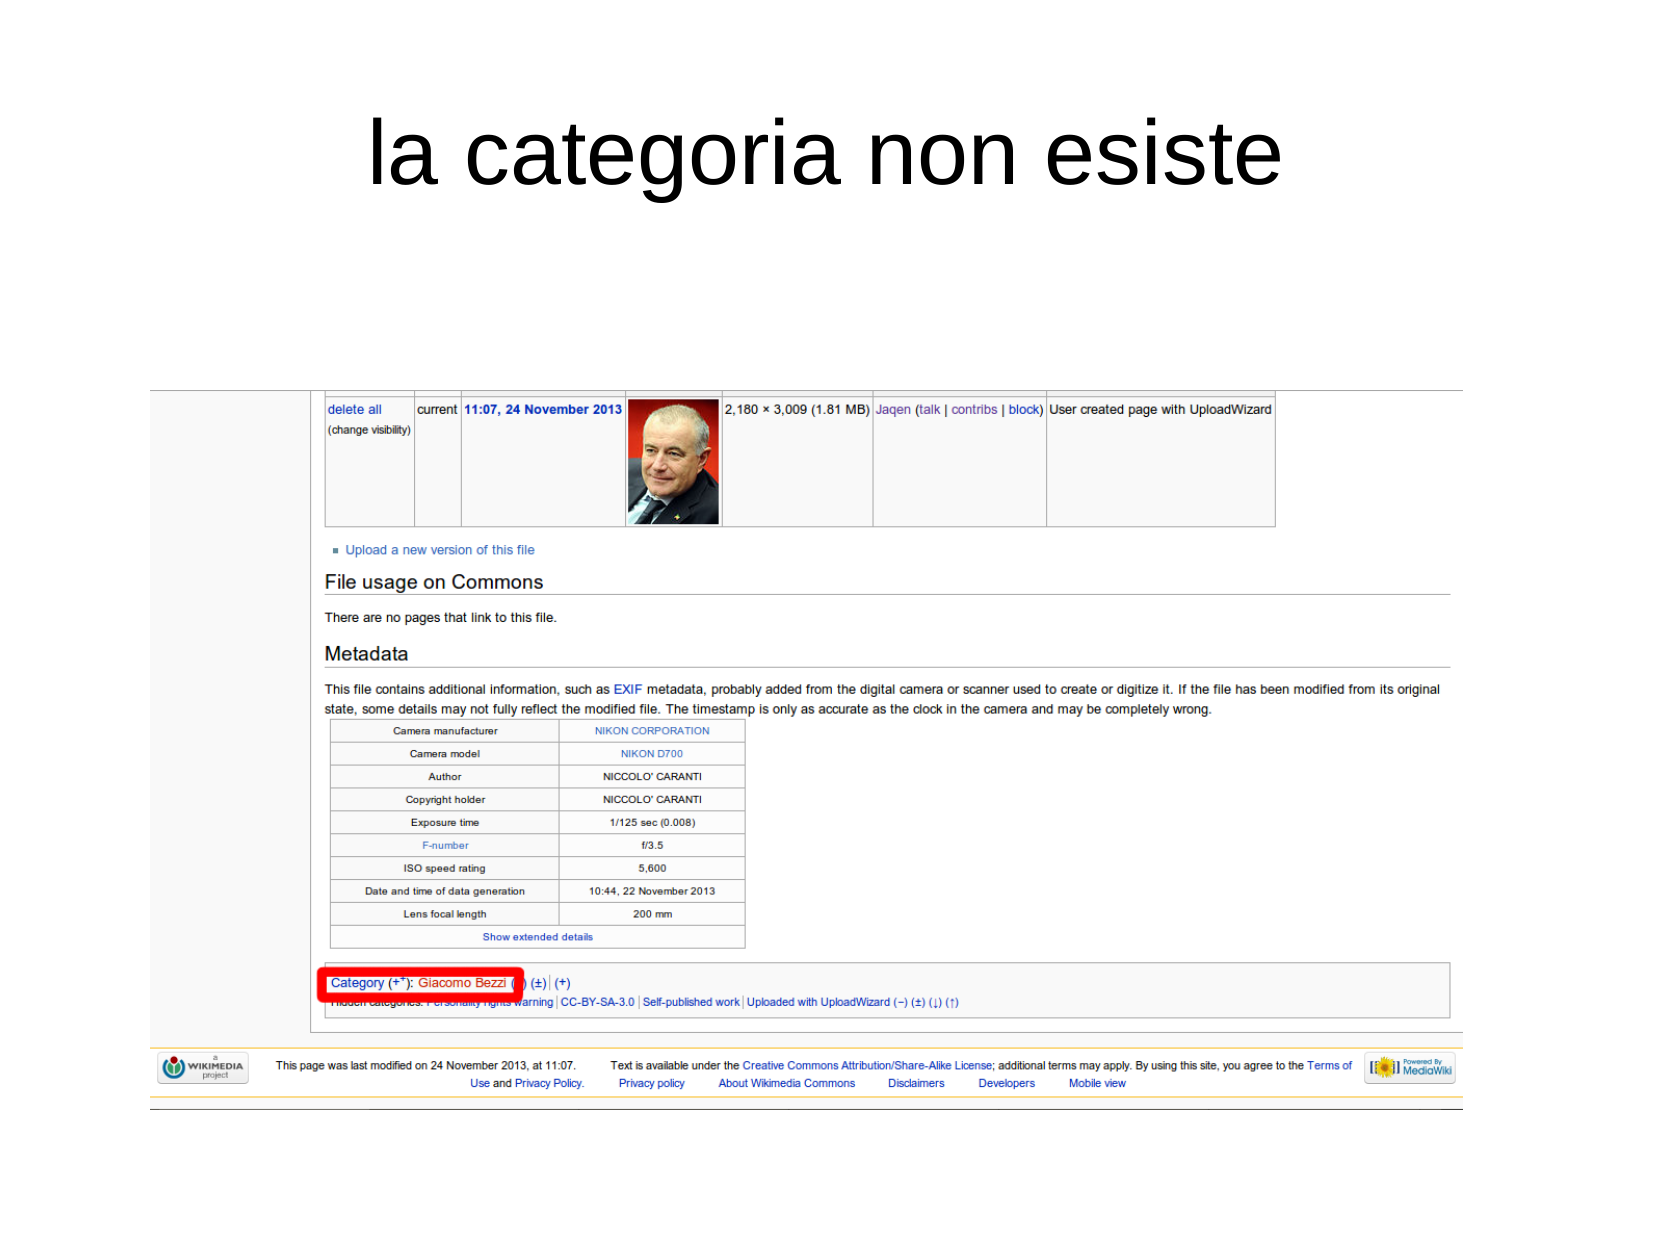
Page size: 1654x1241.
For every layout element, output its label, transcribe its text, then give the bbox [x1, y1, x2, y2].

title la categoria non esiste [82, 49, 1571, 257]
picture [150, 390, 1463, 1111]
